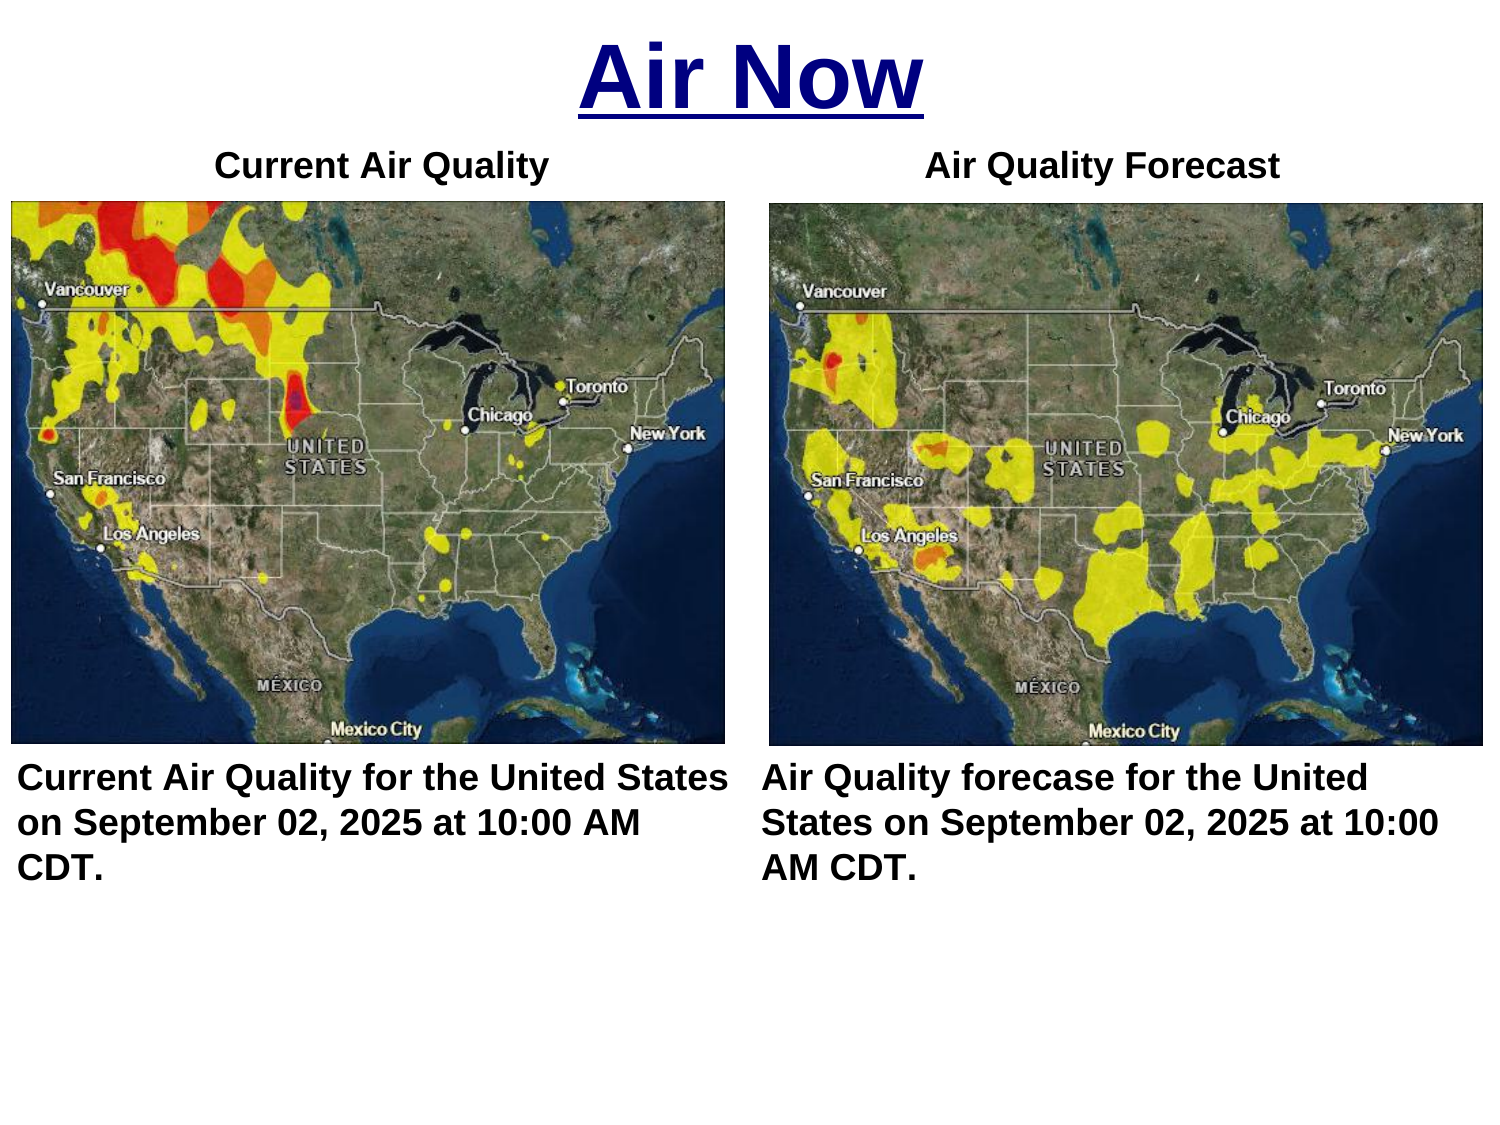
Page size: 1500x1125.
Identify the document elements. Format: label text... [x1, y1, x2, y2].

text_box Current Air Quality for the United States on September 02, 2025 at 10:00 AM CDT. [2, 745, 746, 901]
text_box Air Quality forecase for the United States on September 02, 2025 at 10:00 AM CDT. [746, 745, 1495, 1124]
picture [769, 203, 1483, 746]
text_box Air Now [562, 9, 939, 135]
text_box Current Air Quality [138, 133, 626, 194]
picture [11, 201, 725, 744]
text_box Air Quality Forecast [858, 133, 1347, 194]
